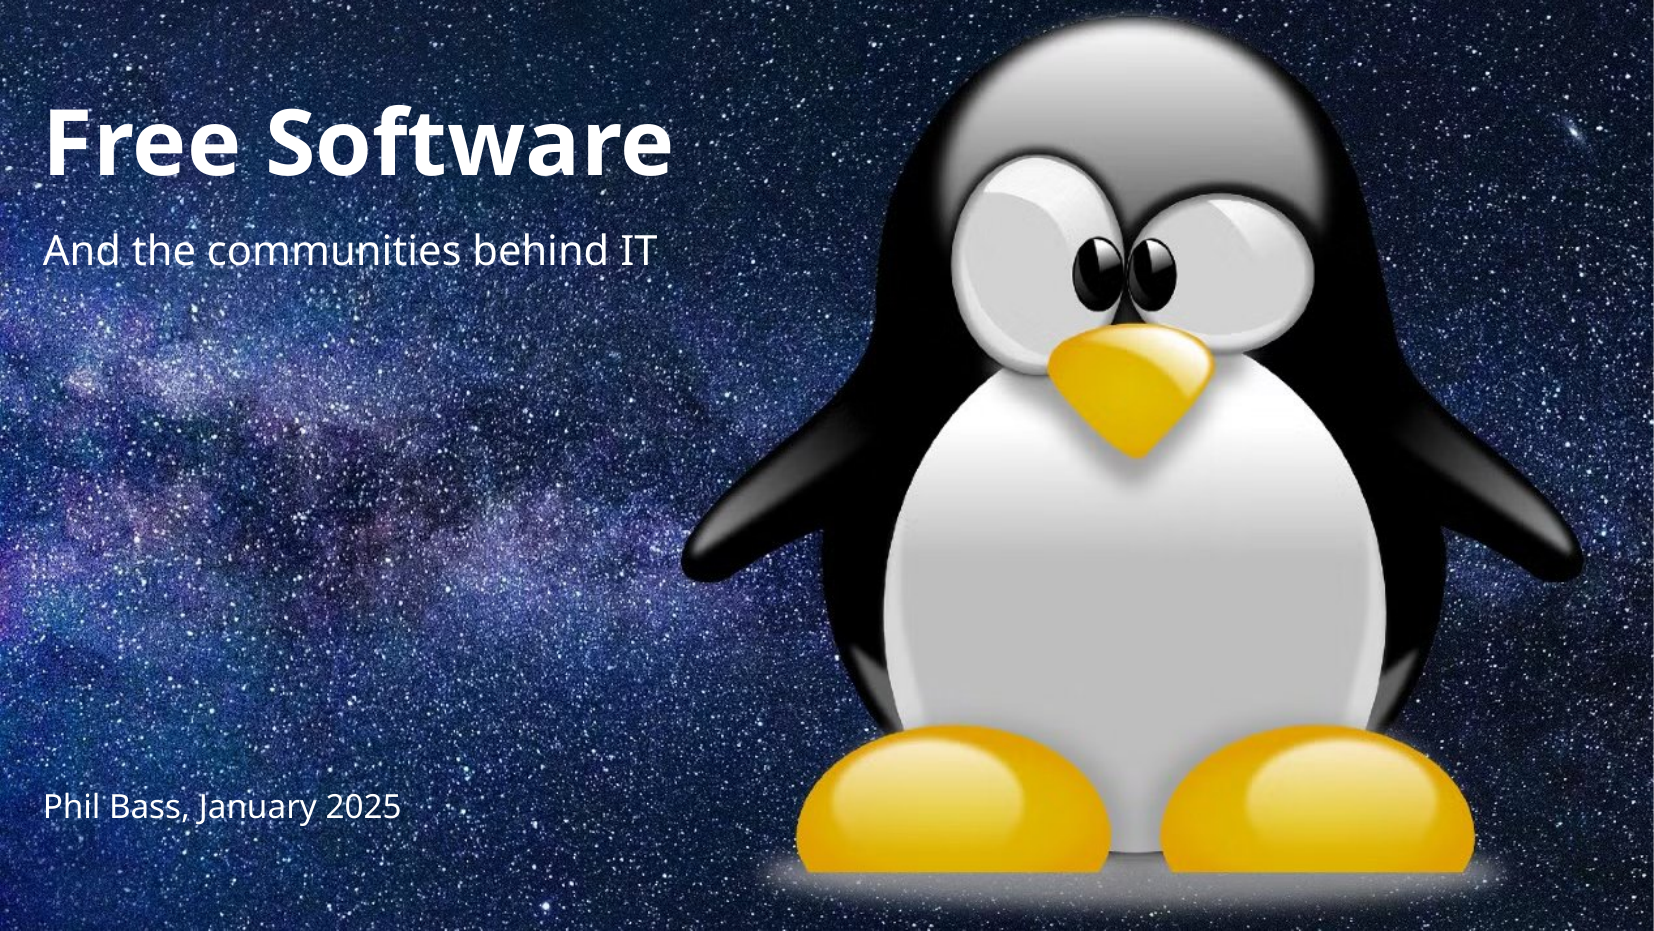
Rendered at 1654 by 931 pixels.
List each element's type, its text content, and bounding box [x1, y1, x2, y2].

picture [0, 0, 1654, 931]
text_box Phil Bass, January 2025 [28, 777, 509, 833]
text_box Free Software And the communities behind IT [28, 76, 786, 281]
